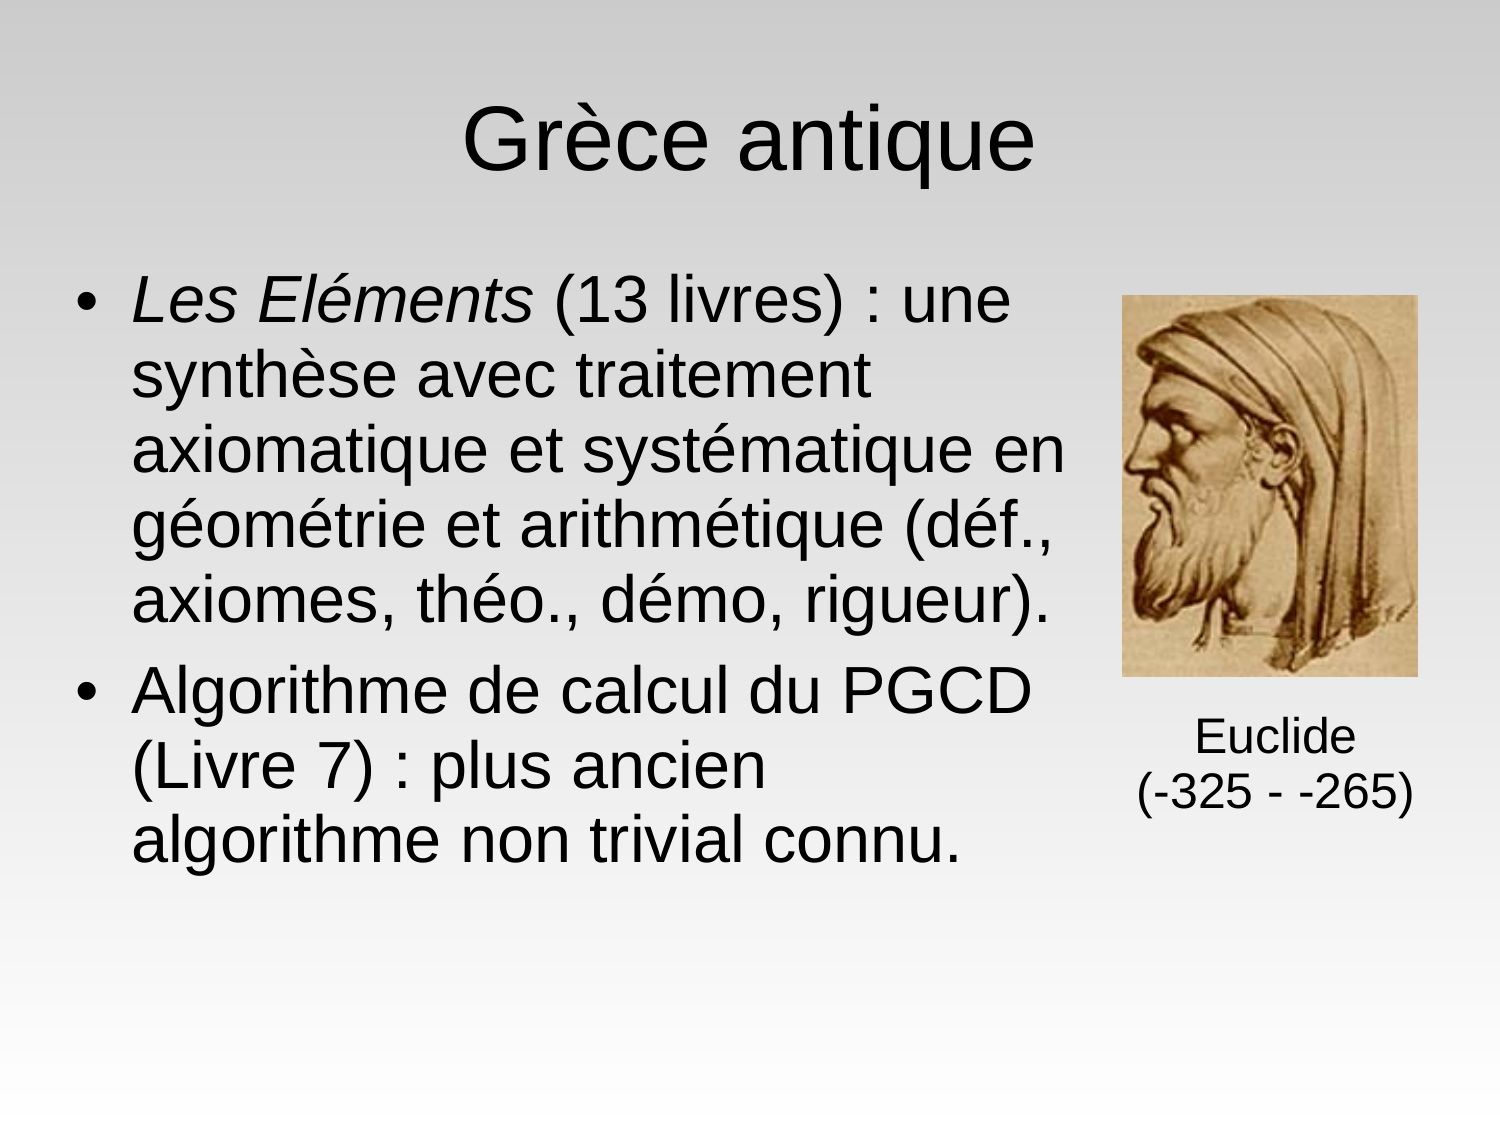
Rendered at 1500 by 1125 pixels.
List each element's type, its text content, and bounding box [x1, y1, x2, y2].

text_box Euclide (-325 - -265) [1122, 700, 1430, 827]
list Les Eléments (13 livres) : une synthèse avec traitement axiomatique et systématique en géométrie et arithmétique (déf., axiomes, théo., démo, rigueur). Algorithme de calcul du PGCD (Livre 7) : plus ancien algorithme non trivial connu. [75, 262, 1093, 1006]
title Grèce antique [75, 21, 1426, 257]
picture [1122, 295, 1418, 677]
